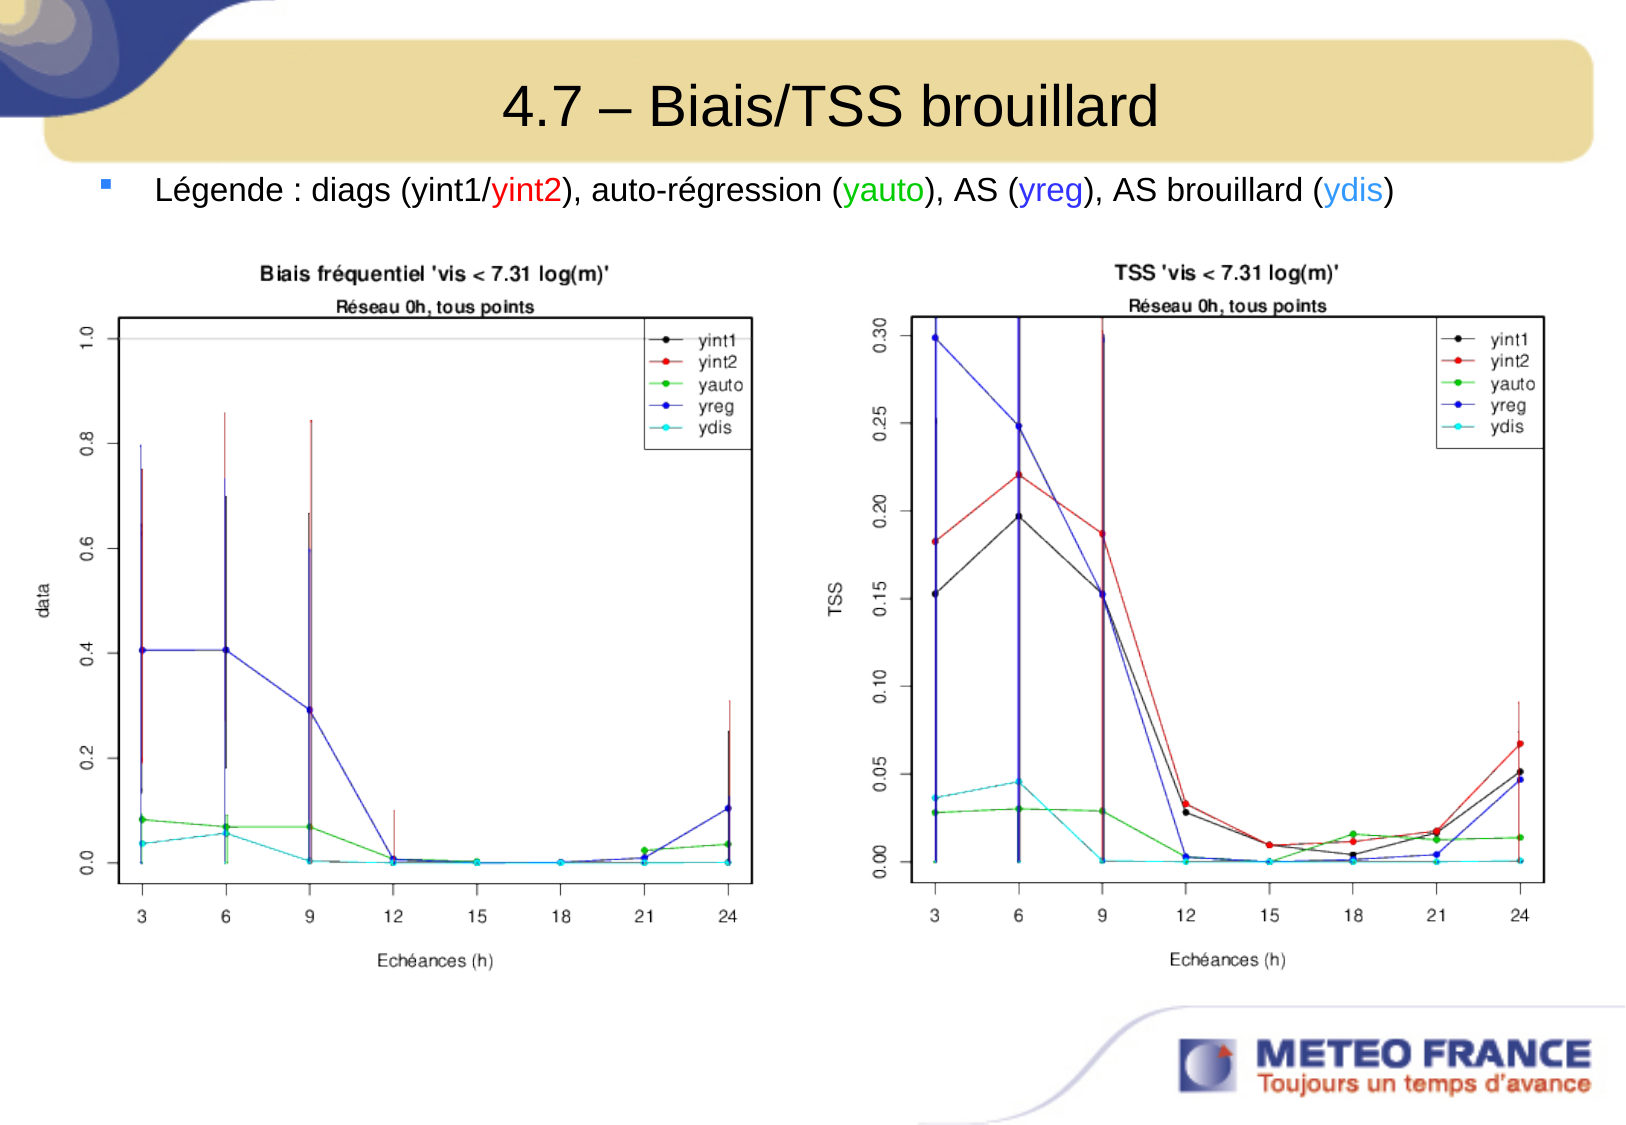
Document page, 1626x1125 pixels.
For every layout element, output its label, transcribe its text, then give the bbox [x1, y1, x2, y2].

title 4.7 – Biais/TSS brouillard [185, 45, 1479, 160]
picture [0, 0, 1626, 1125]
list Légende : diags (yint1/yint2), auto-régression (yauto), AS (yreg), AS brouillard (ydis) [83, 160, 1542, 231]
